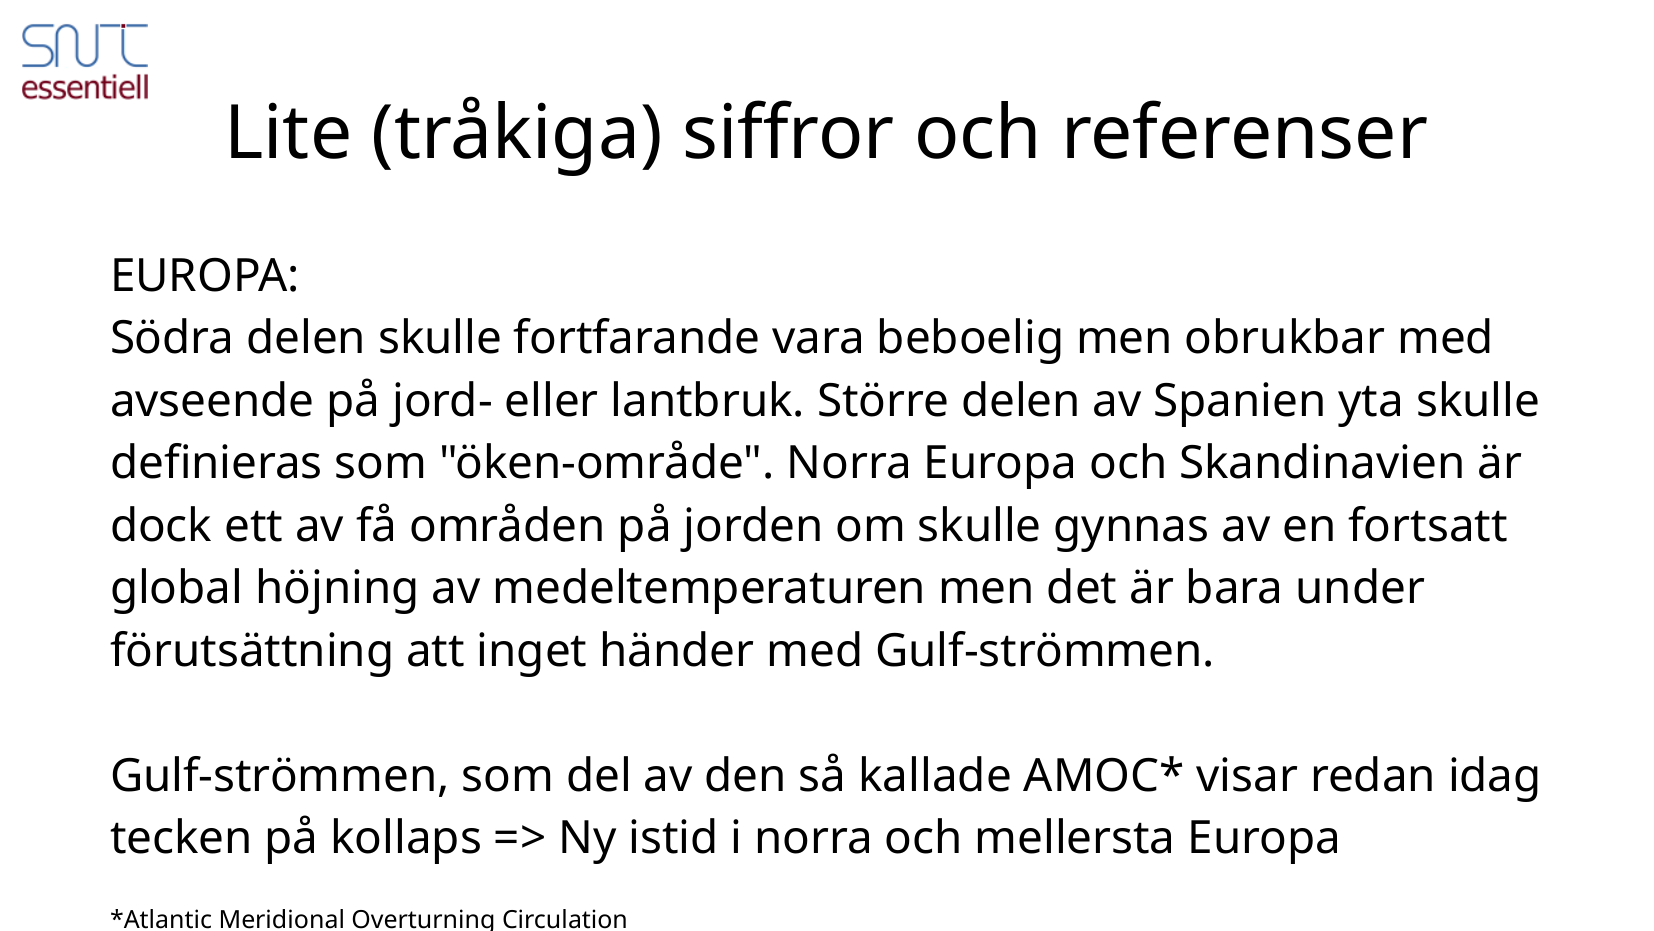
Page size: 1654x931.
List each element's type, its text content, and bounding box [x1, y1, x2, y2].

title Lite (tråkiga) siffror och referenser [82, 51, 1571, 207]
picture [22, 0, 148, 125]
text_box EUROPA: Södra delen skulle fortfarande vara beboelig men obrukbar med avseende på jord- eller lantbruk. Större delen av Spanien yta skulle definieras som "öken-område". Norra Europa och Skandinavien är dock ett av få områden på jorden om skulle gynnas av en fortsatt global höjning av medeltemperaturen men det är bara under förutsättning att inget händer med Gulf-strömmen. Gulf-strömmen, som del av den så kallade AMOC* visar redan idag tecken på kollaps => Ny istid i norra och mellersta Europa *Atlantic Meridional Overturning Circulation [95, 234, 1572, 927]
